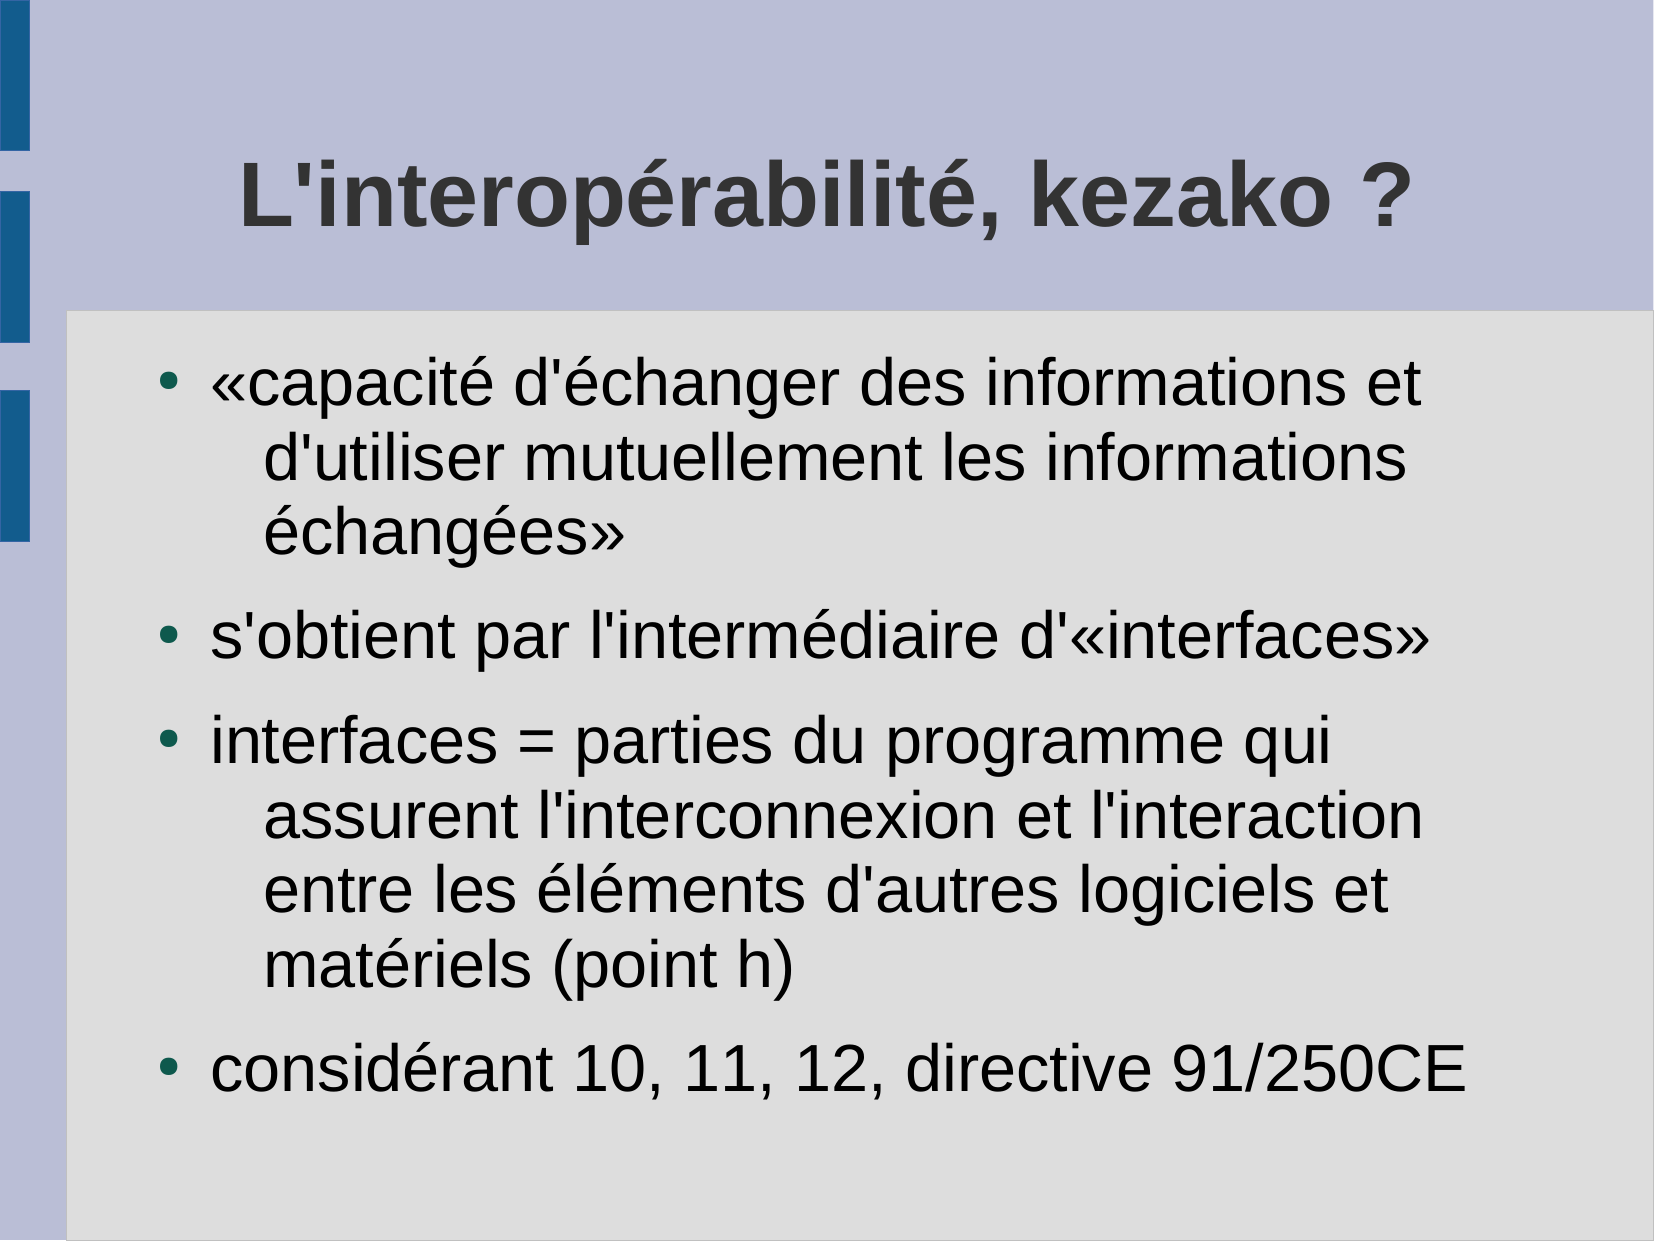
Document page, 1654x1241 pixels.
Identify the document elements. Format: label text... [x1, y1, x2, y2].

list «capacité d'échanger des informations et d'utiliser mutuellement les informations échangées» s'obtient par l'intermédiaire d'«interfaces» interfaces = parties du programme qui assurent l'interconnexion et l'interaction entre les éléments d'autres logiciels et matériels (point h) considérant 10, 11, 12, directive 91/250CE [121, 344, 1534, 1127]
title L'interopérabilité, kezako ? [121, 91, 1534, 299]
